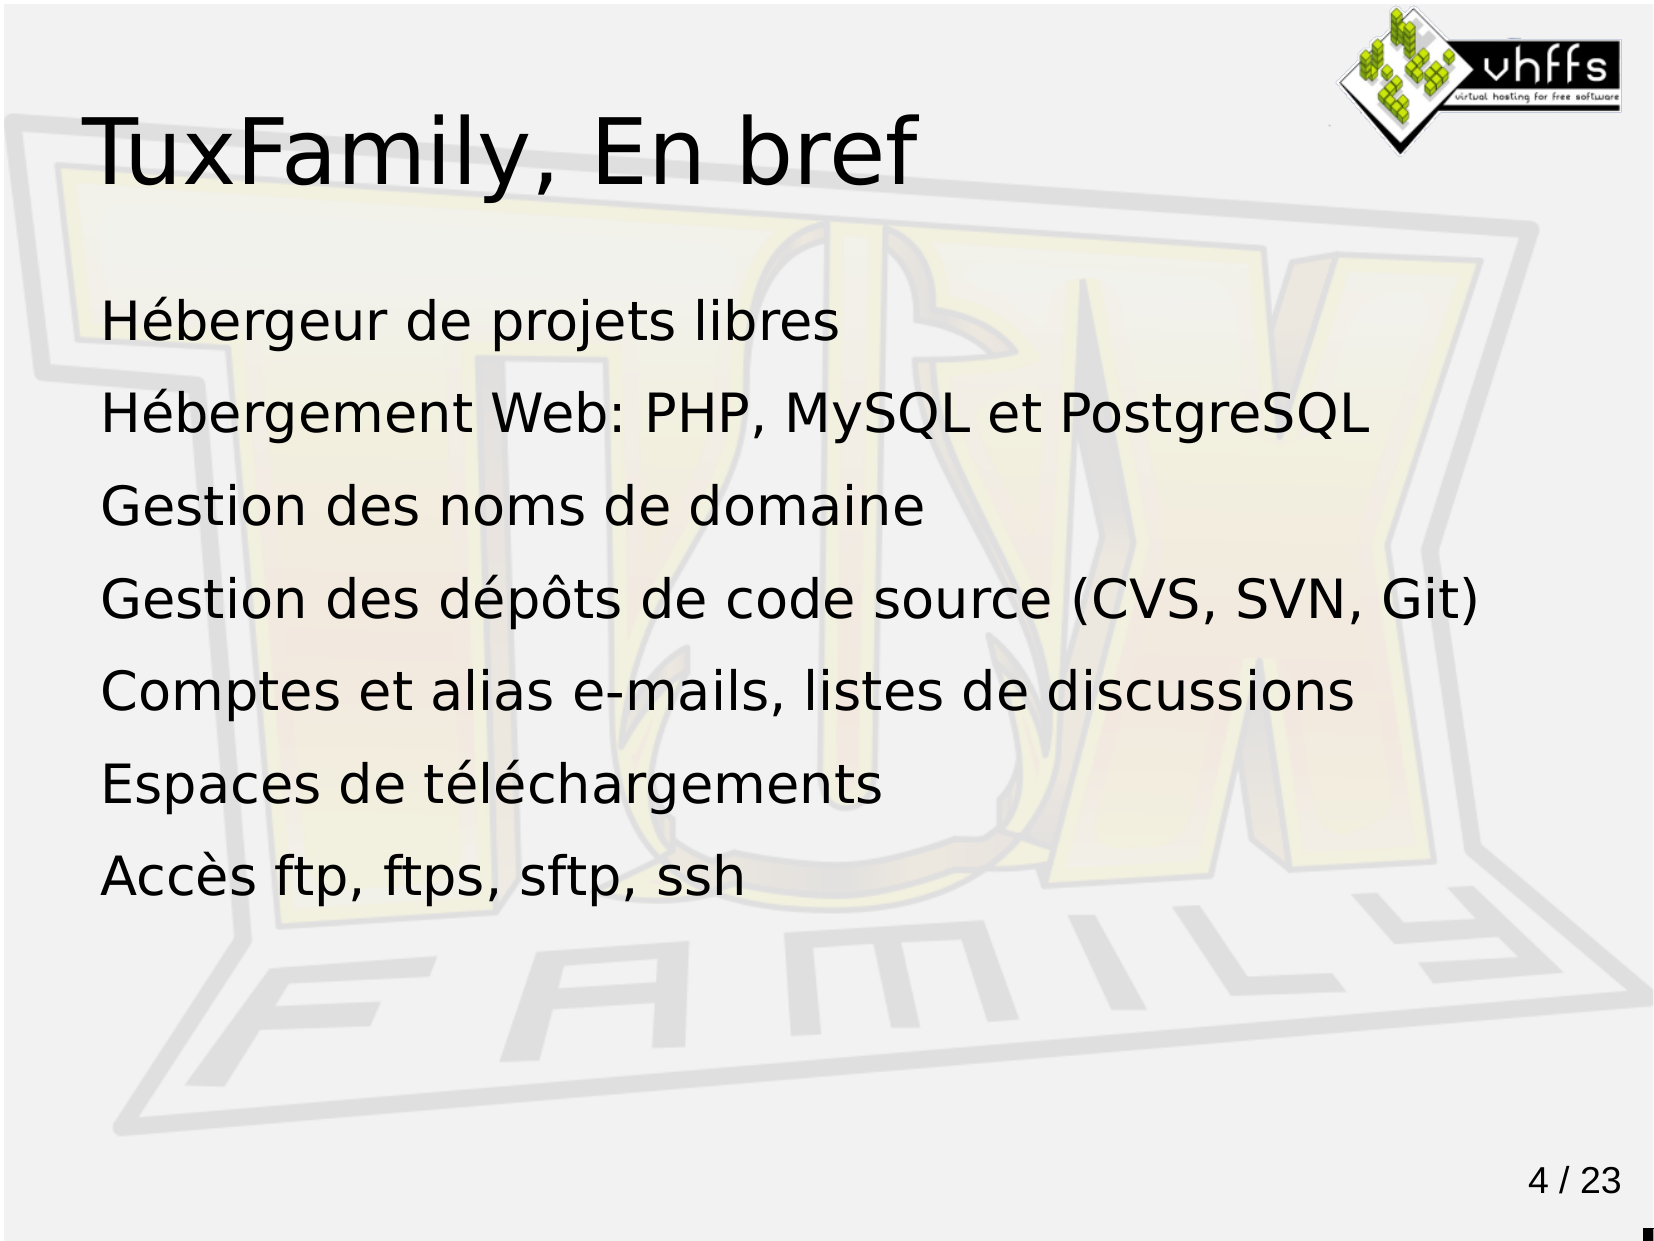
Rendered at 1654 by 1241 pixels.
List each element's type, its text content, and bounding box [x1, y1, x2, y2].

title TuxFamily, En bref [82, 49, 1571, 257]
picture [4, 0, 1654, 1241]
list Hébergeur de projets libres Hébergement Web: PHP, MySQL et PostgreSQL Gestion des noms de domaine Gestion des dépôts de code source (CVS, SVN, Git) Comptes et alias e-mails, listes de discussions Espaces de téléchargements Accès ftp, ftps, sftp, ssh [82, 290, 1654, 1094]
text_box [1643, 1228, 1654, 1241]
text_box <numéro> / 23 [1314, 1151, 1637, 1225]
